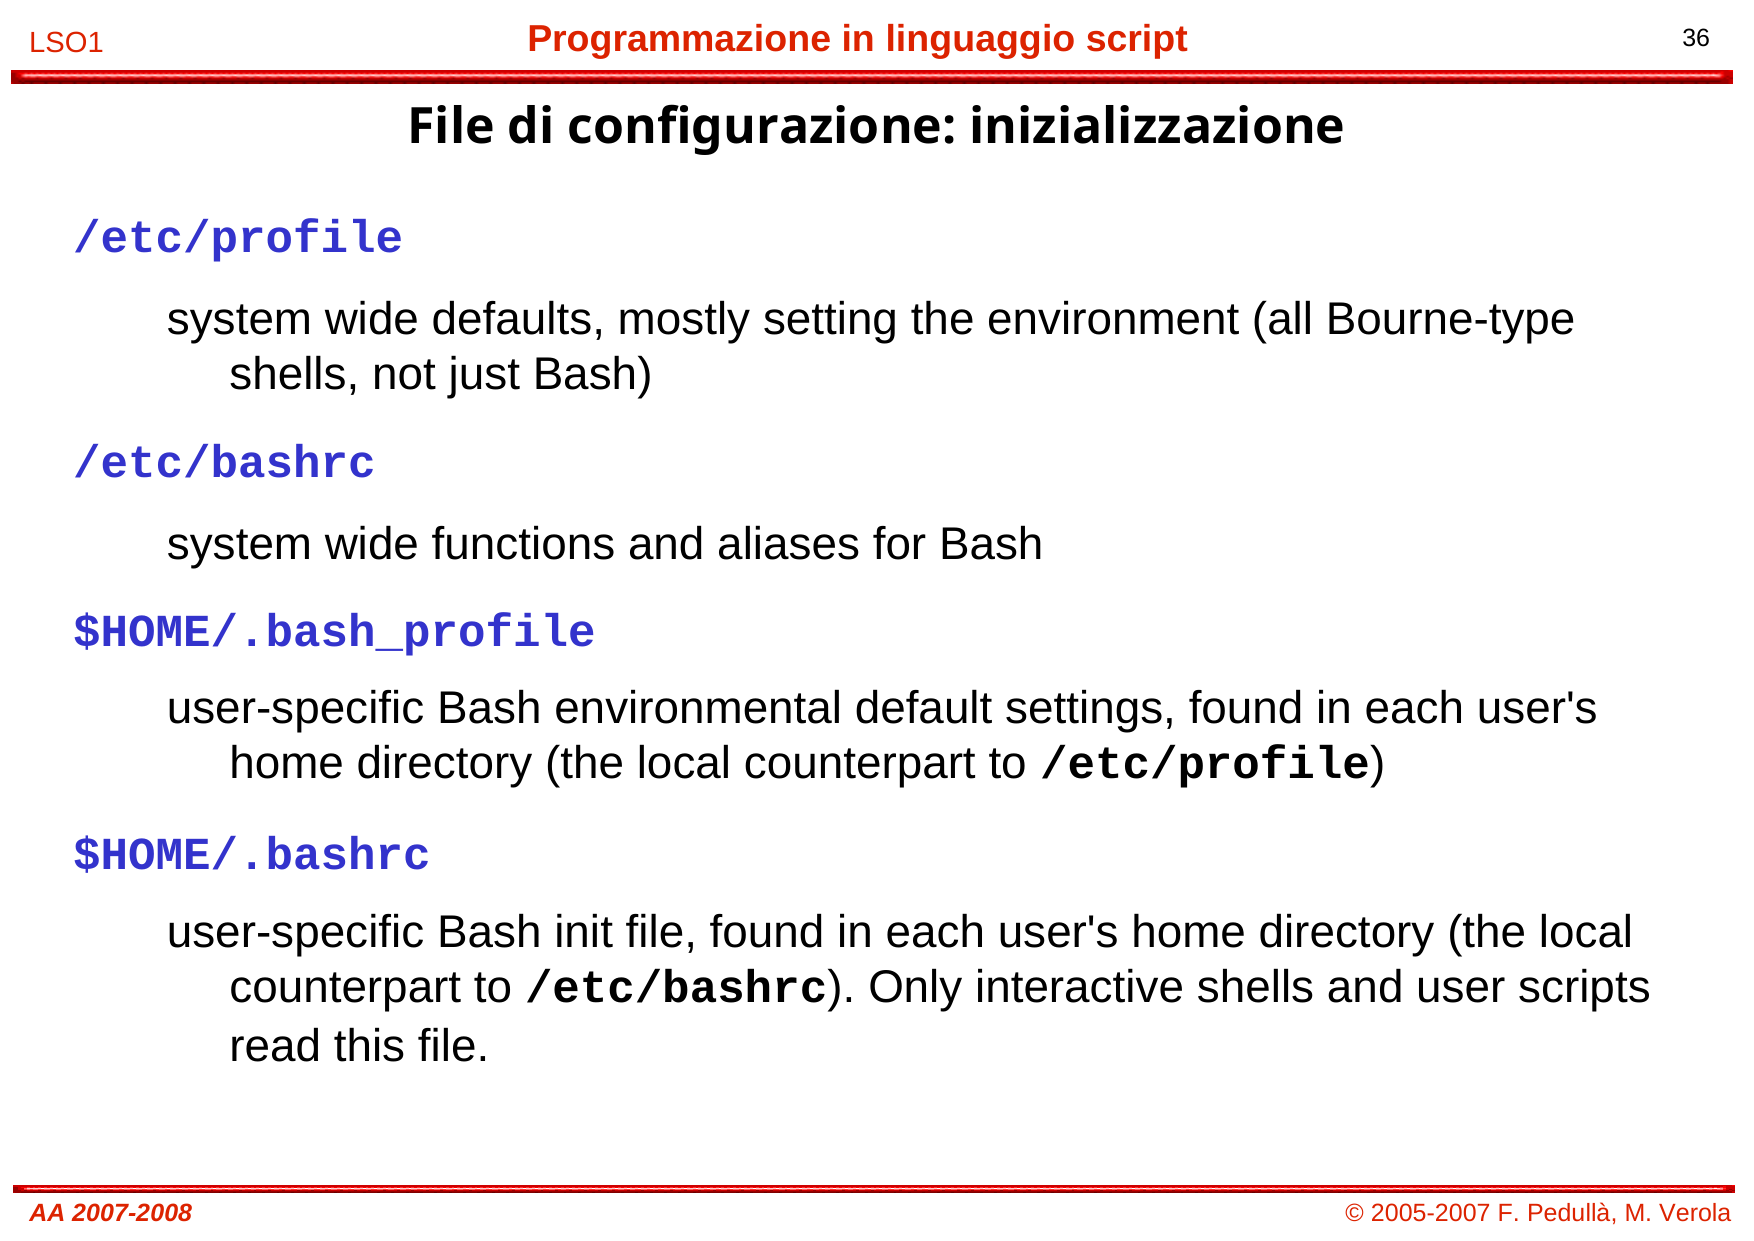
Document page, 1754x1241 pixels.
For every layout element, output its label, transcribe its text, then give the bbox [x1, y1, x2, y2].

picture [11, 70, 1733, 84]
title File di configurazione: inizializzazione [325, 78, 1429, 174]
list /etc/profile system wide defaults, mostly setting the environment (all Bourne-type shells, not just Bash) /etc/bashrc system wide functions and aliases for Bash $HOME/.bash_profile user-specific Bash environmental default settings, found in each user's home directory (the local counterpart to /etc/profile) $HOME/.bashrc user-specific Bash init file, found in each user's home directory (the local counterpart to /etc/bashrc). Only interactive shells and user scripts read this file. [58, 206, 1696, 1107]
picture [13, 1185, 1735, 1193]
